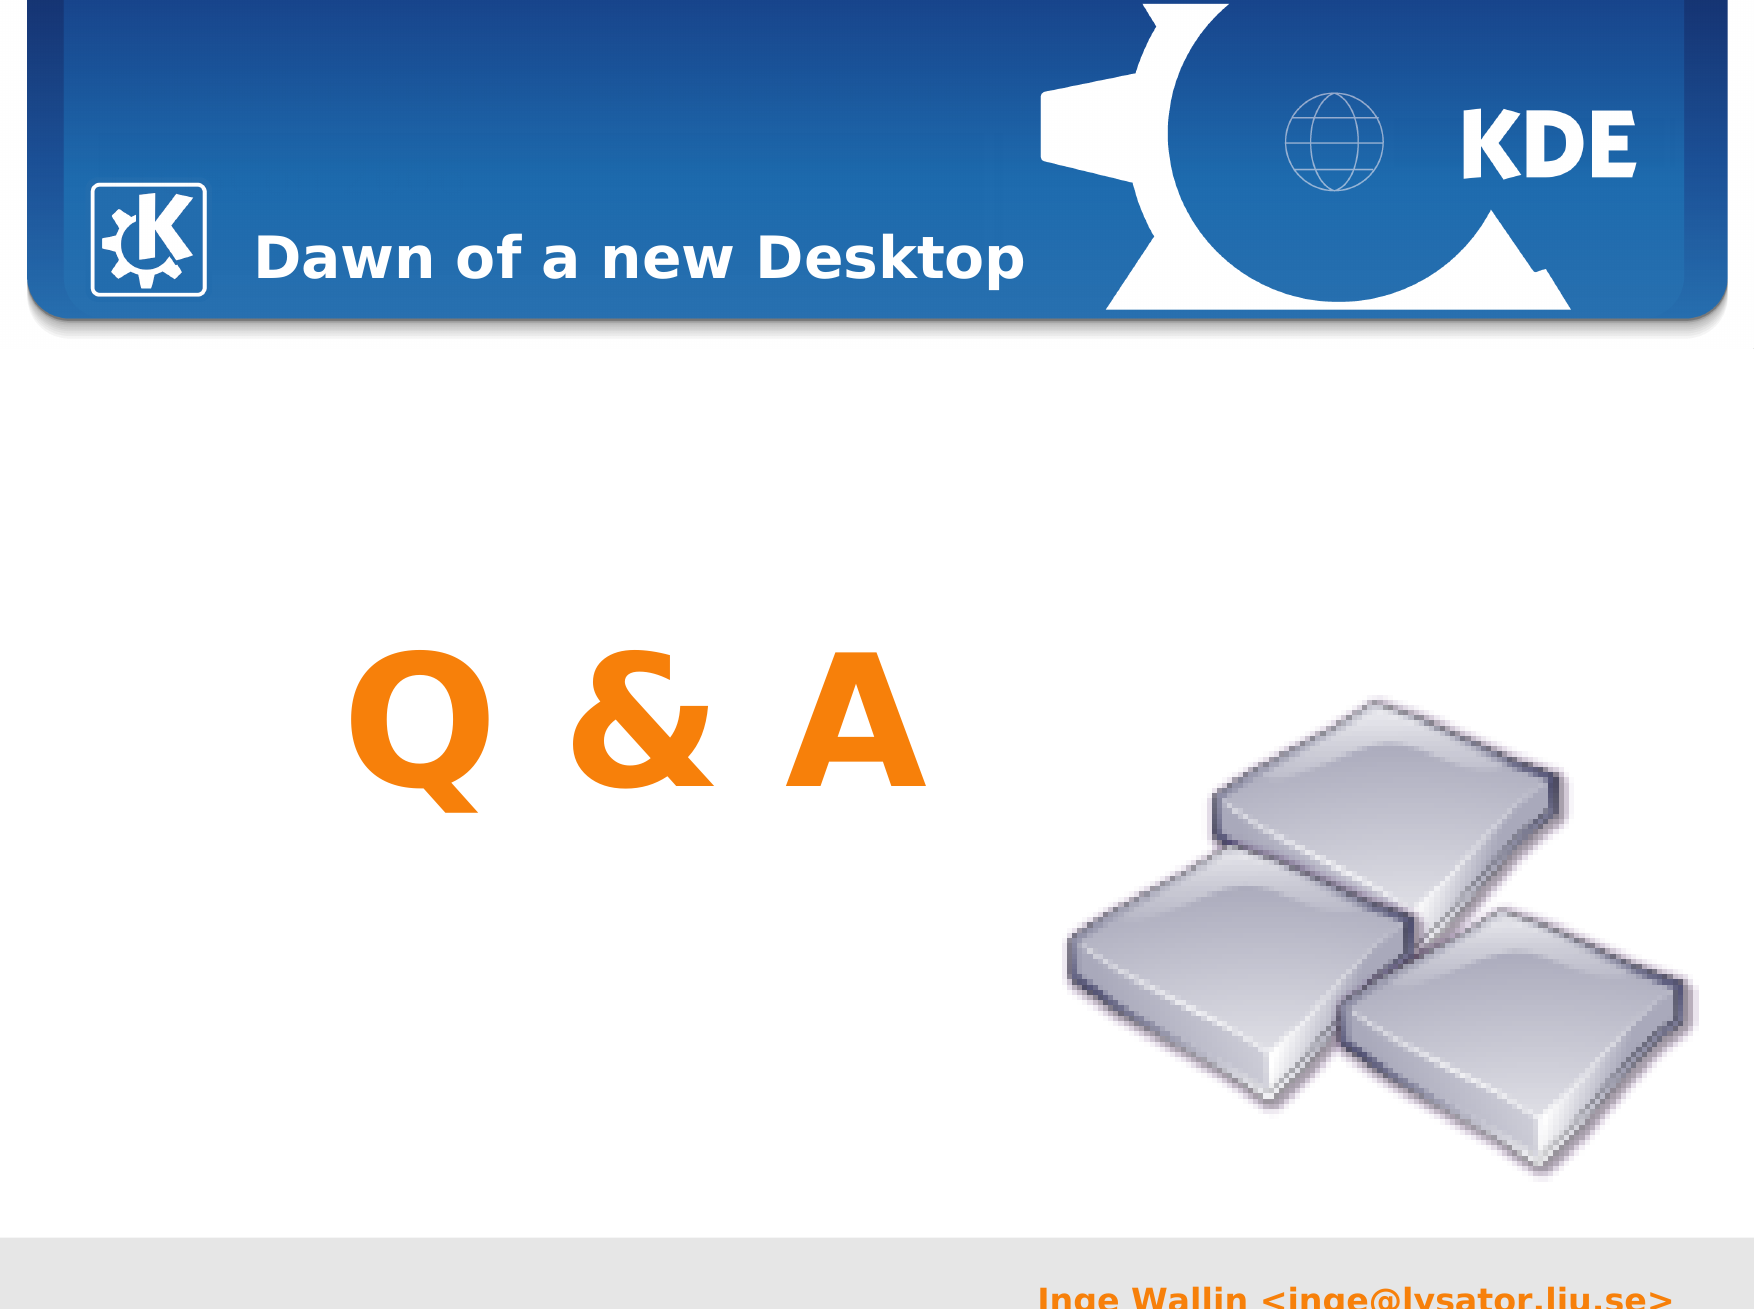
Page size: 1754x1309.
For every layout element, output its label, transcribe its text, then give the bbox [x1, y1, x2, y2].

picture [0, 0, 1754, 349]
text_box Dawn of a new Desktop [208, 183, 1063, 296]
picture [1062, 695, 1699, 1182]
text_box Q & A [29, 501, 1211, 975]
